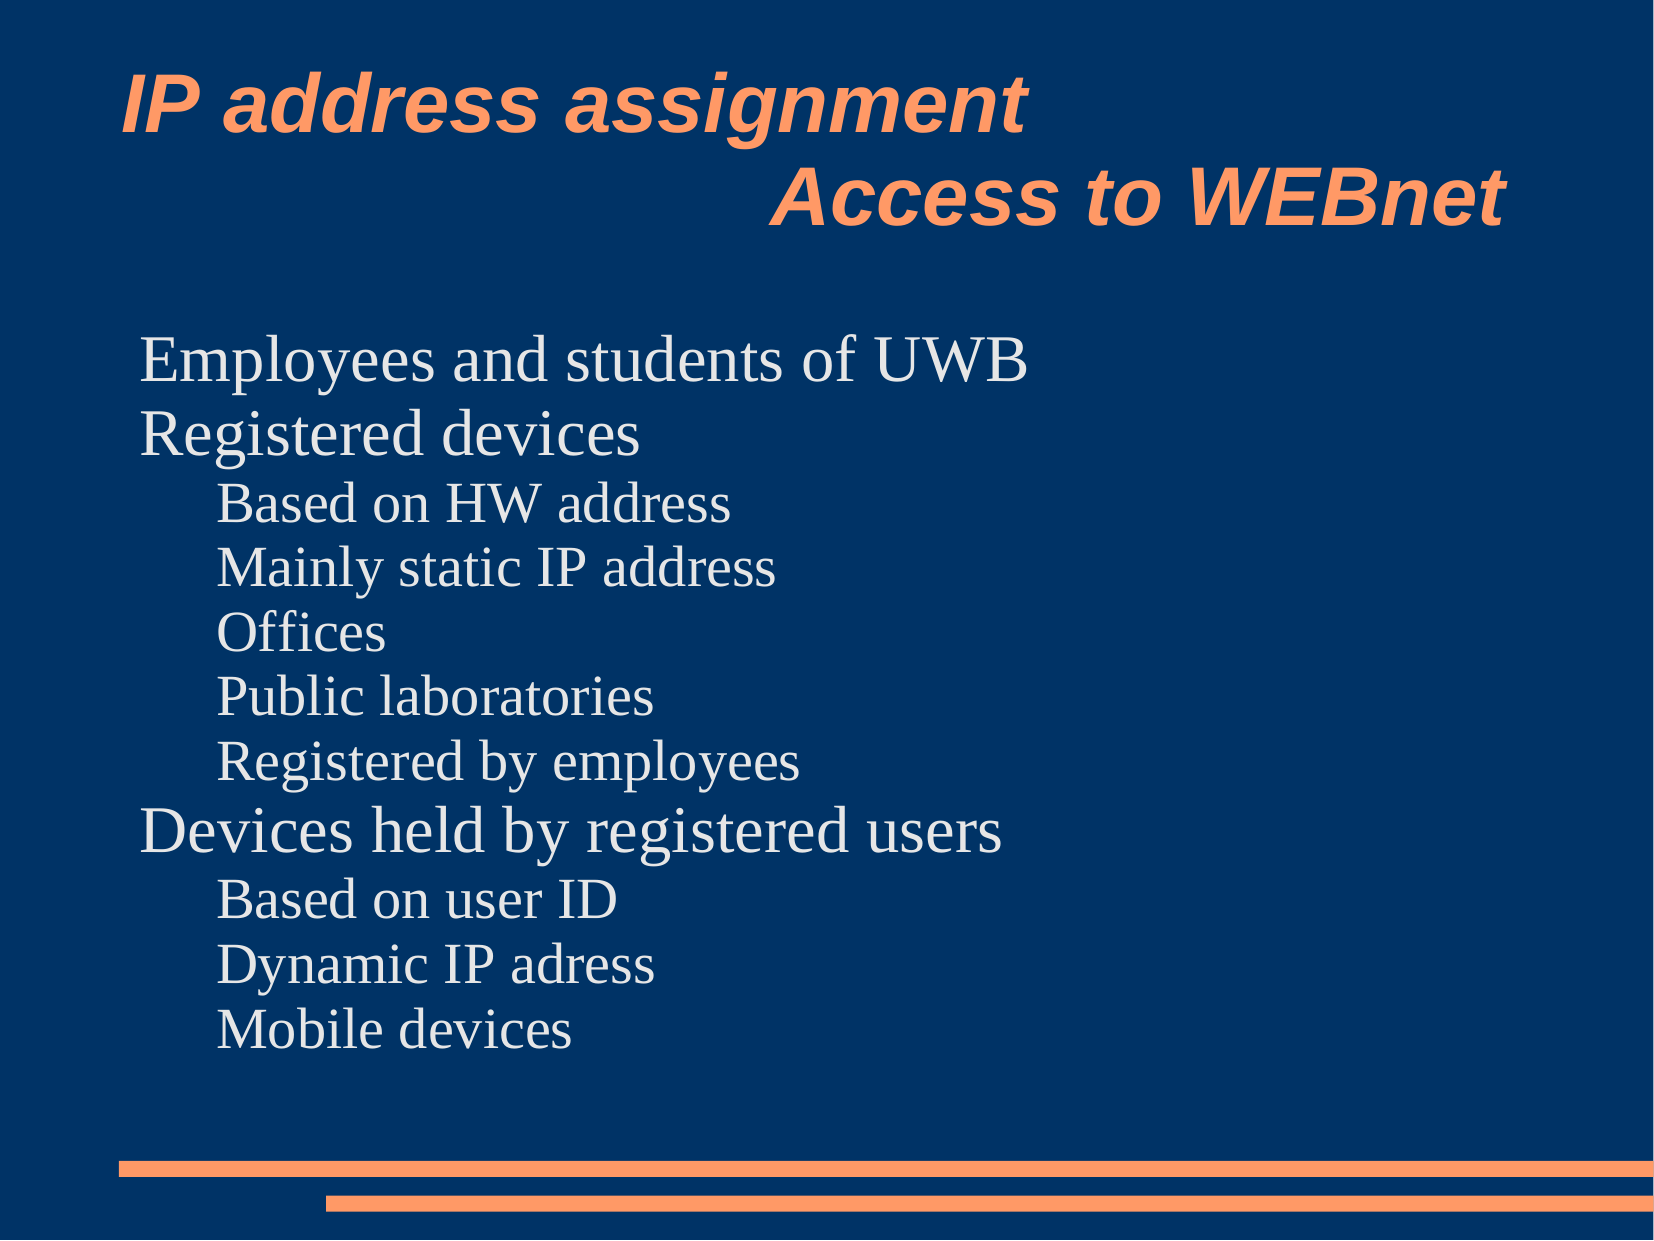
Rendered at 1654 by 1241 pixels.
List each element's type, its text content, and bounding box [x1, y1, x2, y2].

title IP address assignment Access to WEBnet [121, 46, 1534, 254]
list Employees and students of UWB Registered devices Based on HW address Mainly static IP address Offices Public laboratories Registered by employees Devices held by registered users Based on user ID Dynamic IP adress Mobile devices [121, 322, 1561, 1133]
